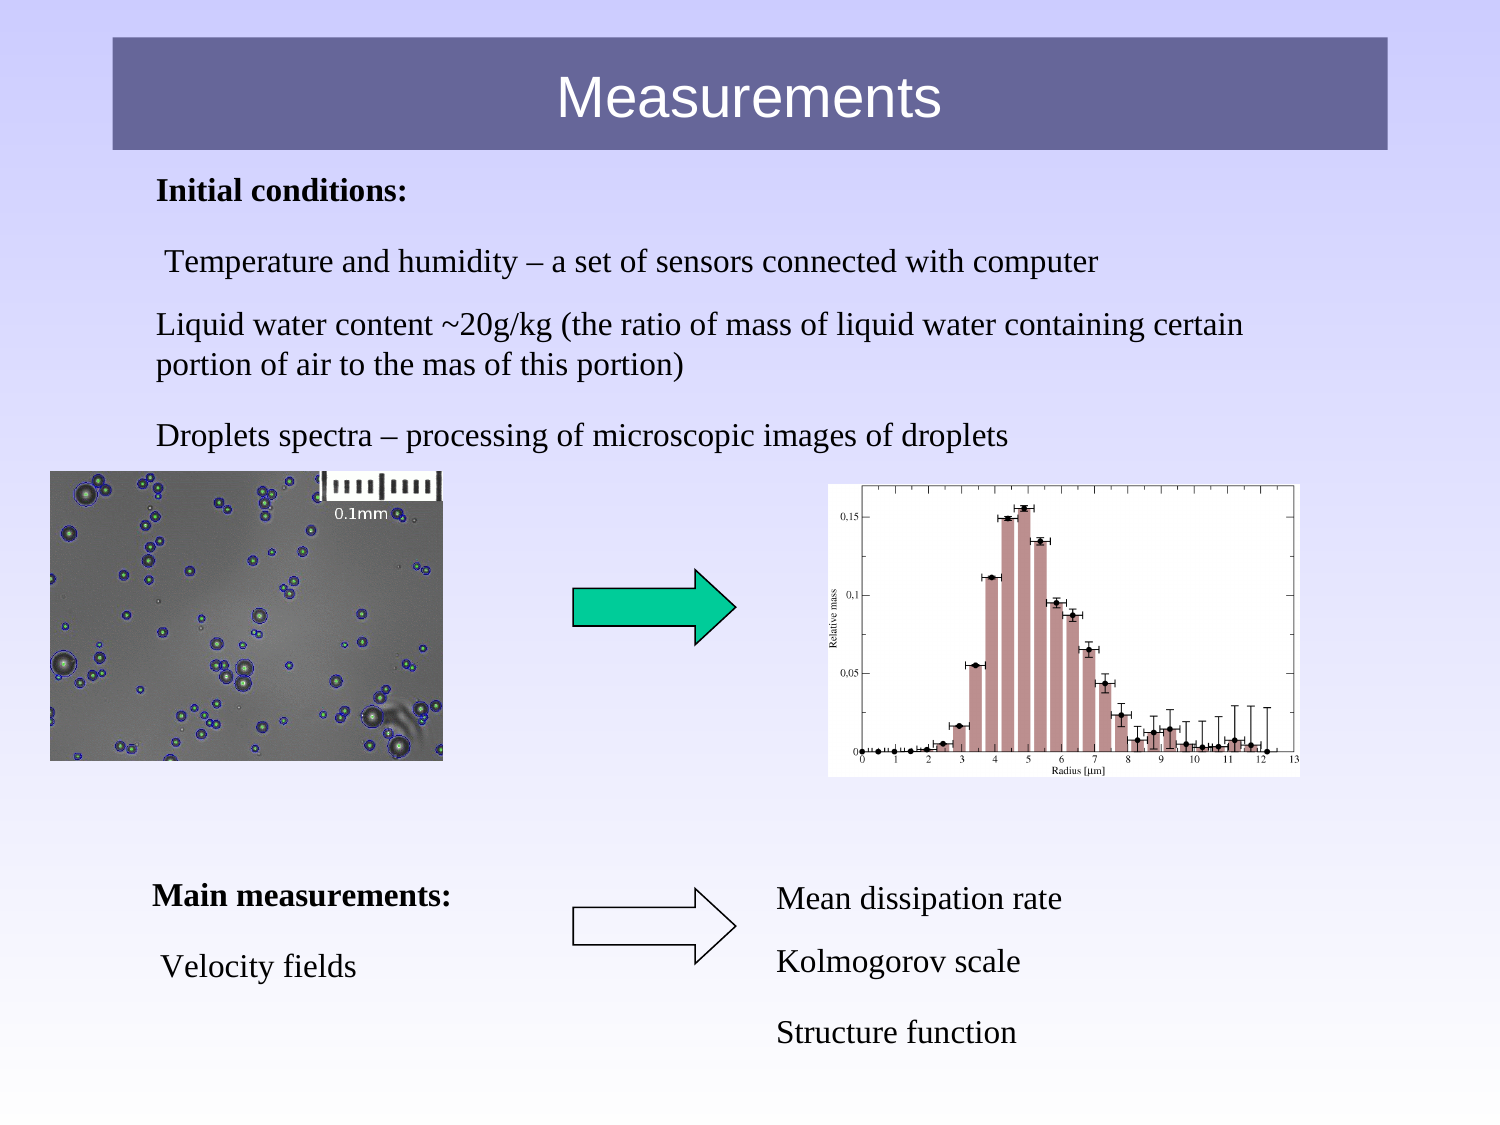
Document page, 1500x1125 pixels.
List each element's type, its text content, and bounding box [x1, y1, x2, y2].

picture [828, 484, 1300, 777]
text_box Measurements [112, 37, 1388, 150]
text_box Mean dissipation rate ‏Kolmogorov scale Structure function [761, 797, 1477, 1059]
picture [50, 471, 443, 761]
text_box Initial conditions: Temperature and humidity – a set of sensors connected with computer Liquid water content ~20g/kg (the ratio of mass of liquid water containing certain portion of air to the mas of this portion)‏ Droplets spectra – processing of microscopic images of droplets [141, 159, 1329, 461]
text_box Main measurements: Velocity fields [137, 865, 503, 992]
